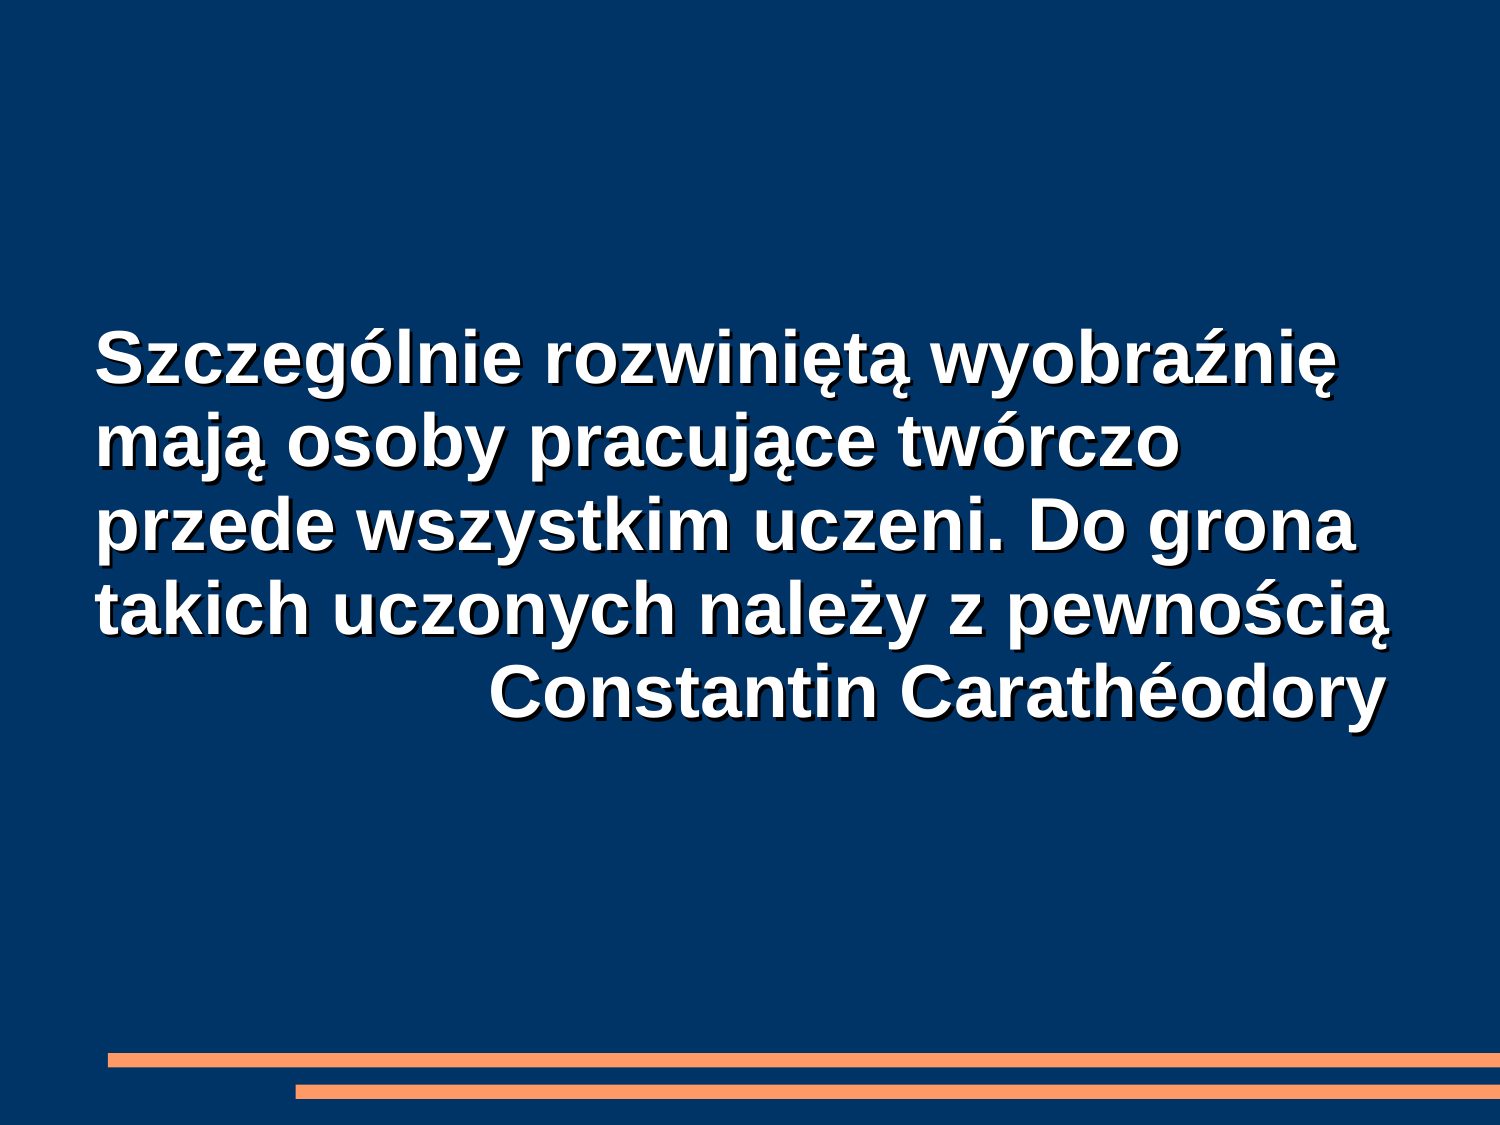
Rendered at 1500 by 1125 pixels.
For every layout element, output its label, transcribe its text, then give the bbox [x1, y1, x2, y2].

text_box Szczególnie rozwiniętą wyobraźnię mają osoby pracujące twórczo przede wszystkim uczeni. Do grona takich uczonych należy z pewnością Constantin Carathéodory [94, 0, 1445, 1040]
